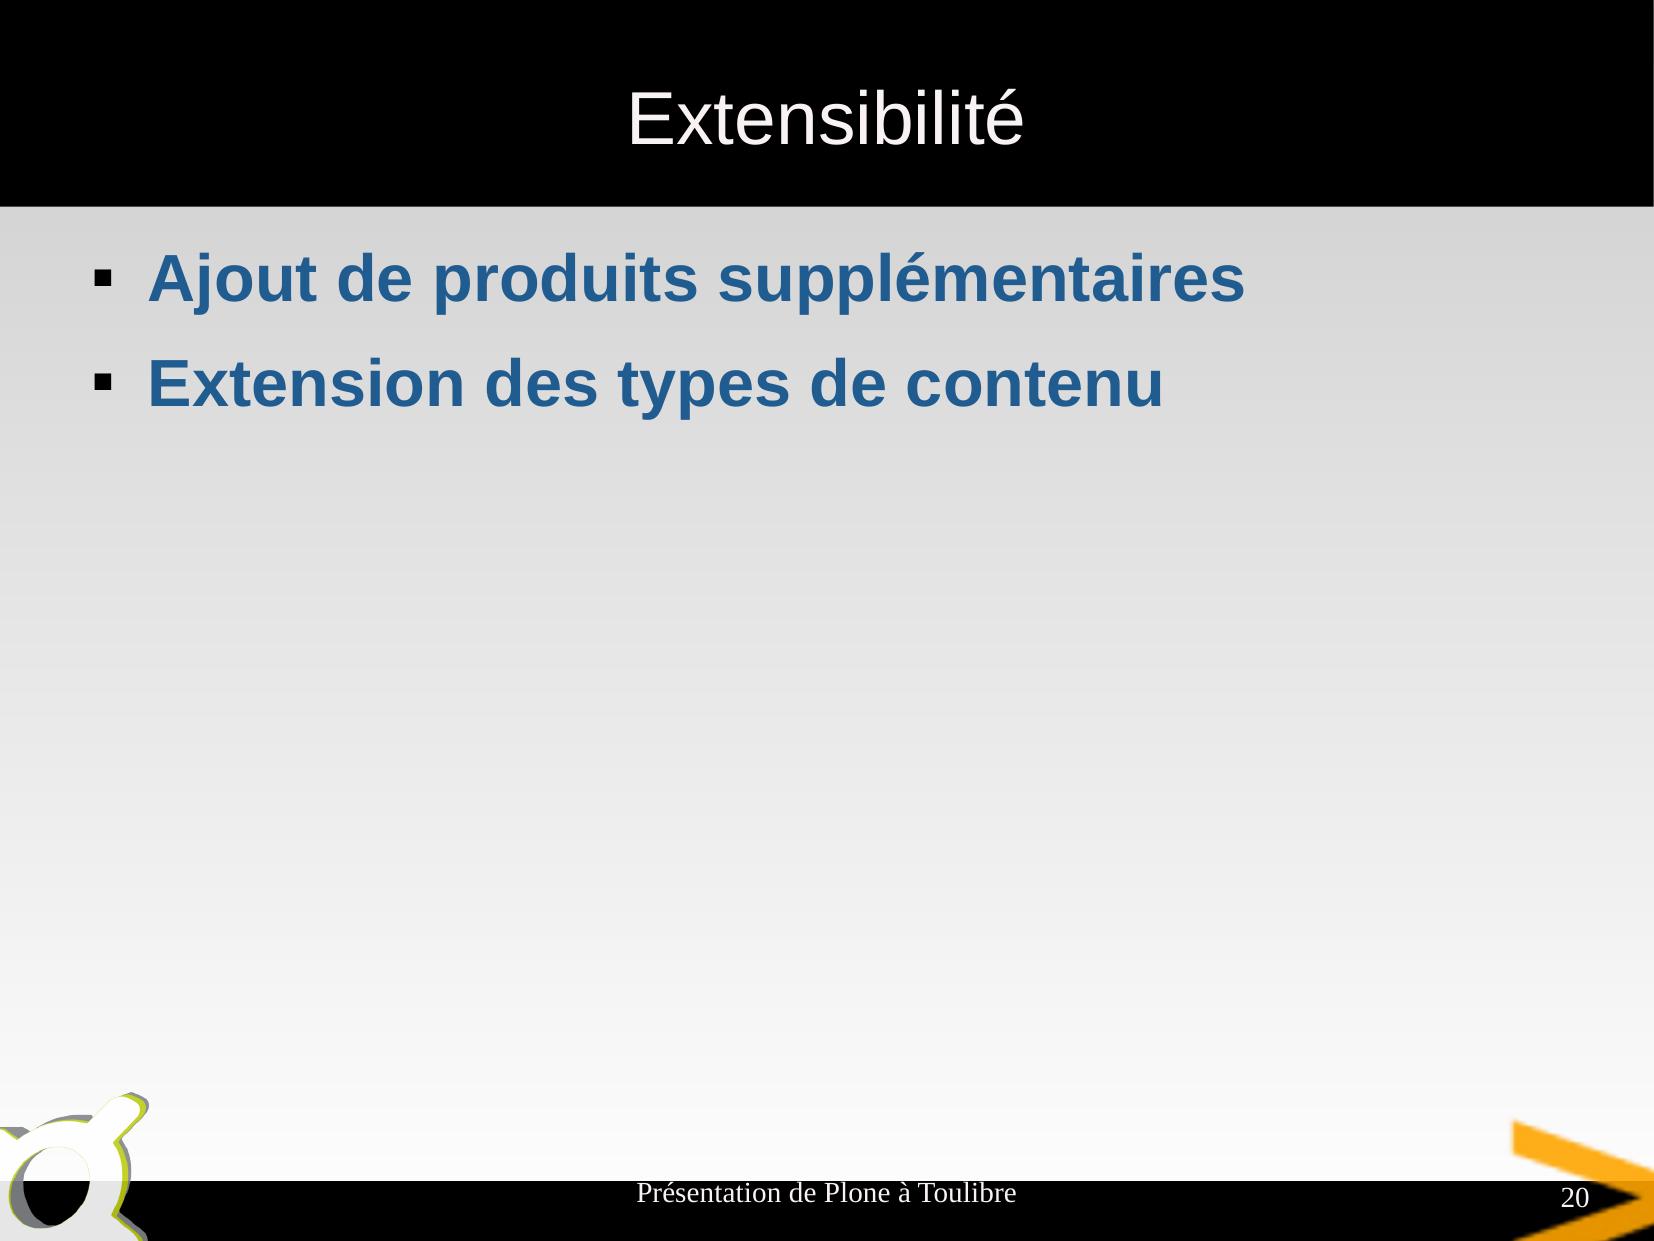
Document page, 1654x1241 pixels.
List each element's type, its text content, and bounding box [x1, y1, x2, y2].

title Extensibilité [177, 29, 1477, 207]
picture [0, 1181, 149, 1241]
list Ajout de produits supplémentaires Extension des types de contenu [76, 241, 1565, 1123]
picture [1505, 1181, 1654, 1241]
